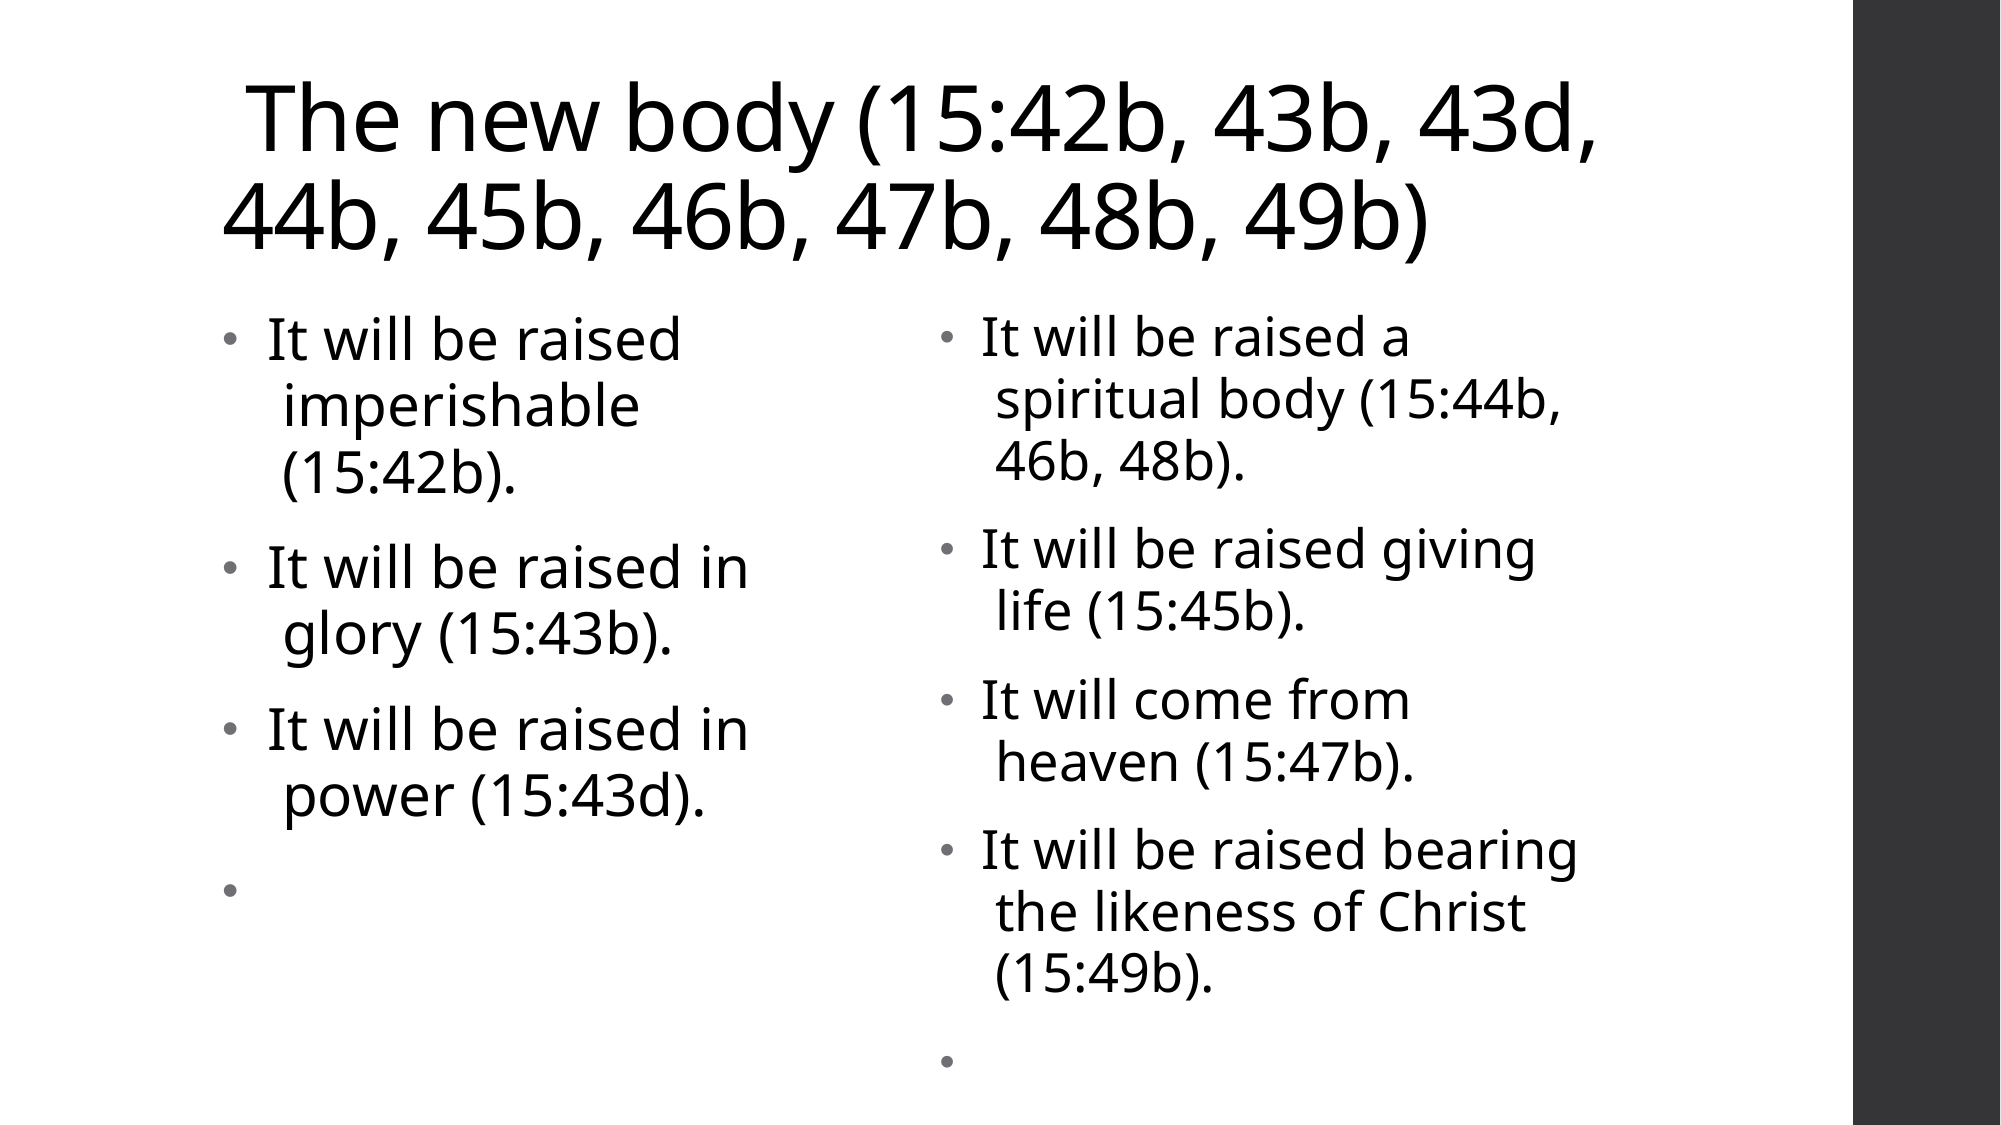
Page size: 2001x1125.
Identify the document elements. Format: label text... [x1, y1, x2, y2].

title The new body (15:42b, 43b, 43d, 44b, 45b, 46b, 47b, 48b, 49b) [206, 60, 1797, 278]
list It will be raised a spiritual body (15:44b, 46b, 48b). It will be raised giving life (15:45b). It will come from heaven (15:47b). It will be raised bearing the likeness of Christ (15:49b). [924, 299, 1617, 1014]
list It will be raised imperishable (15:42b). It will be raised in glory (15:43b). It will be raised in power (15:43d). [207, 299, 900, 1014]
